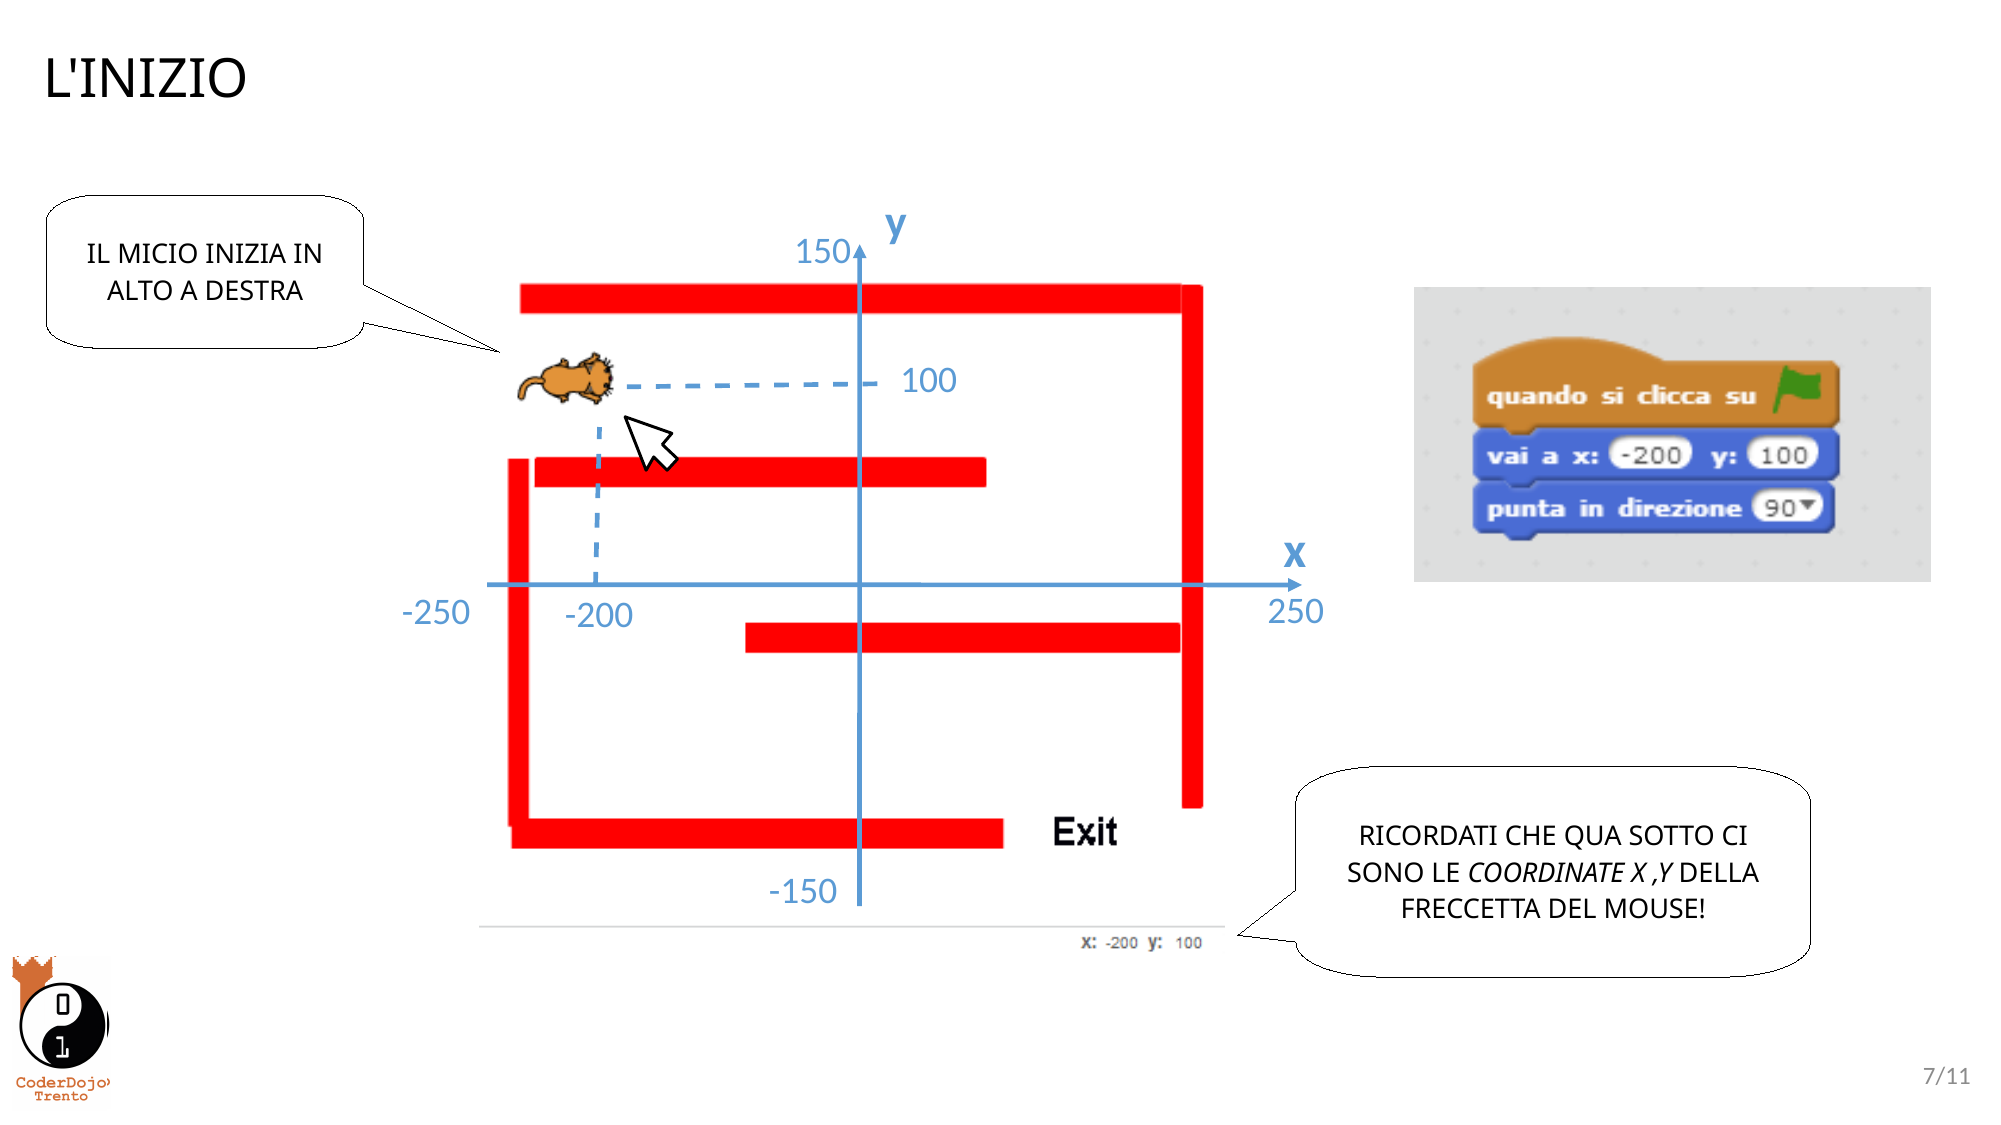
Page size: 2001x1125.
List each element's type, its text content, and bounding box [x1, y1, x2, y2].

picture [12, 956, 111, 1111]
text_box IL MICIO INIZIA IN ALTO A DESTRA [46, 195, 500, 353]
text_box 150 [779, 219, 867, 279]
text_box y [870, 184, 922, 255]
picture [862, 275, 1211, 582]
picture [491, 275, 857, 582]
text_box x [1268, 510, 1322, 578]
text_box -200 [550, 582, 649, 643]
text_box [625, 416, 678, 471]
picture [862, 588, 1211, 859]
text_box 100 [885, 348, 973, 408]
text_box L'INIZIO [28, 31, 323, 123]
picture [479, 915, 1225, 955]
text_box RICORDATI CHE QUA SOTTO CI SONO LE COORDINATE X ,Y DELLA FRECCETTA DEL MOUSE! [1237, 766, 1811, 978]
text_box 250 [1252, 578, 1340, 639]
picture [491, 588, 857, 859]
text_box -150 [754, 858, 853, 915]
text_box -250 [387, 580, 486, 641]
picture [1414, 287, 1931, 583]
